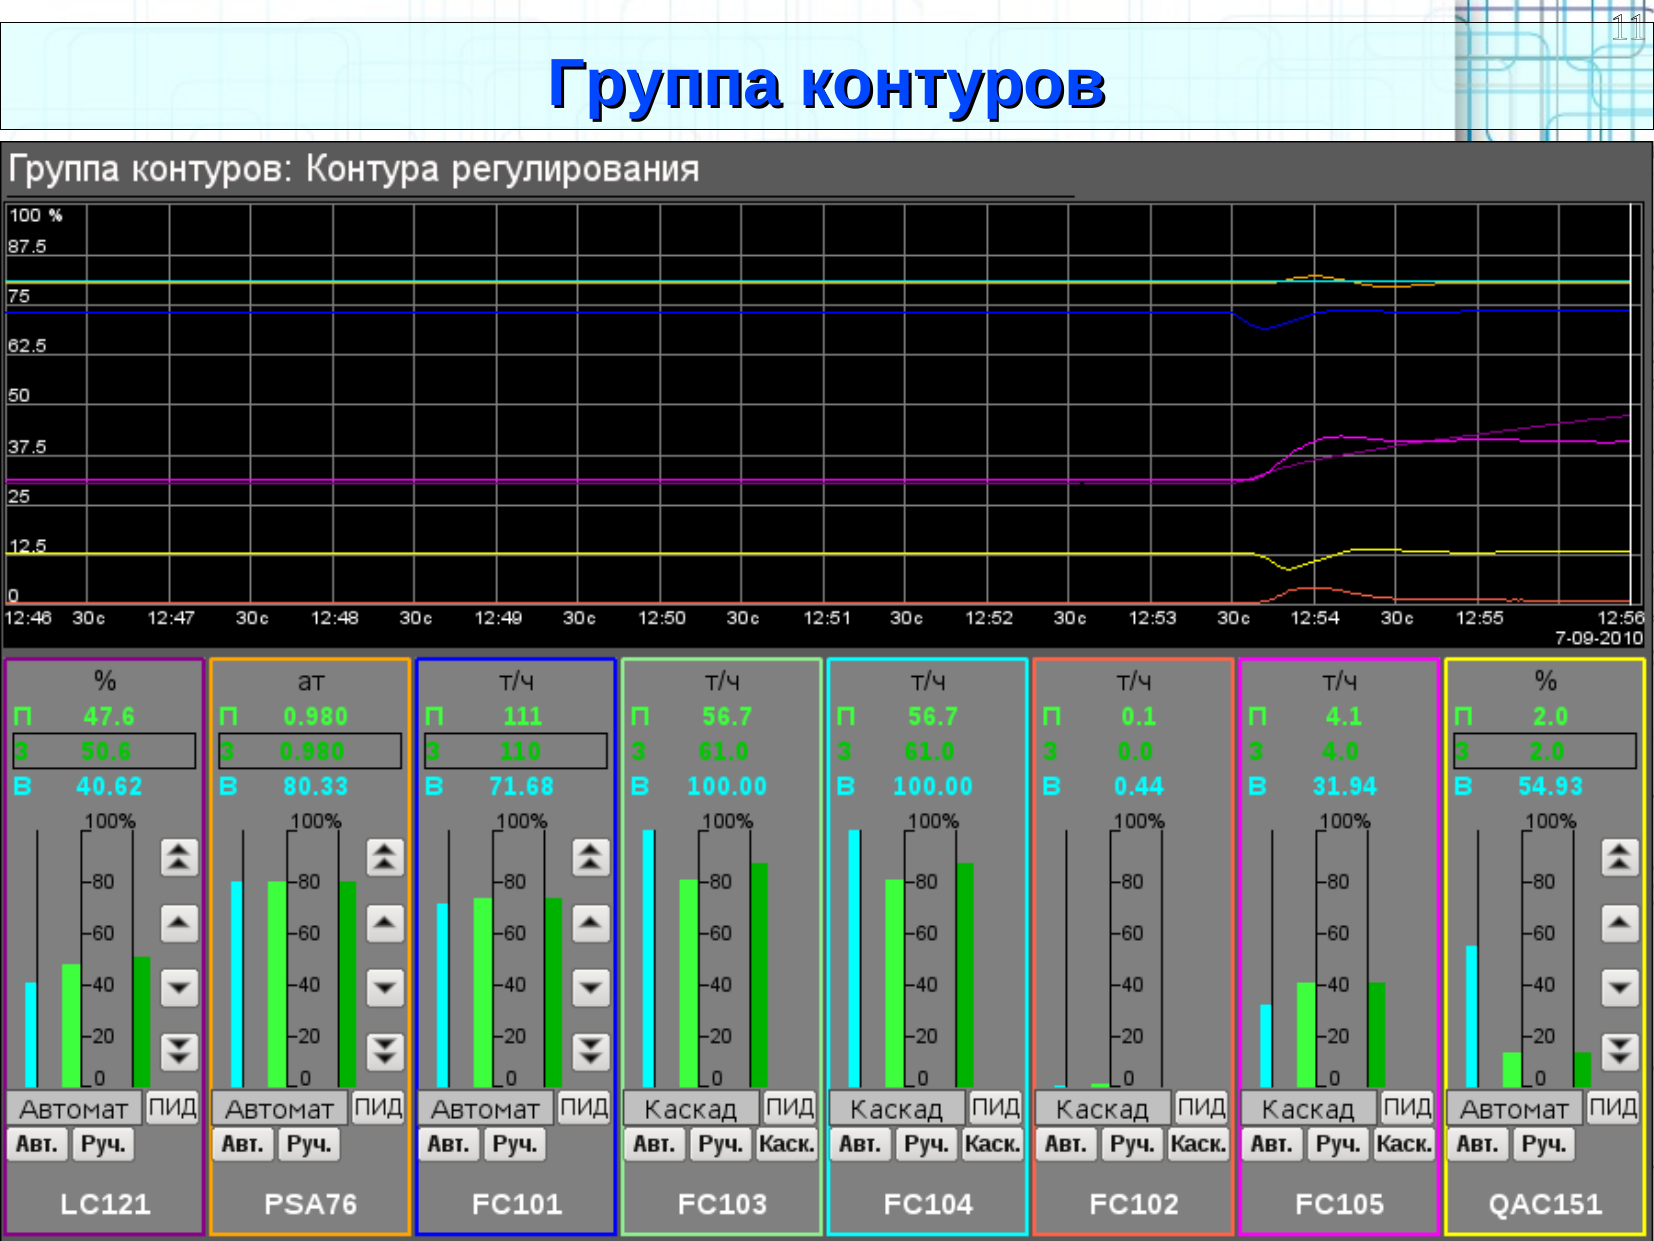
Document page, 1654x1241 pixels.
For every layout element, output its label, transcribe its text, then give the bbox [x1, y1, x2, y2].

title Группа контуров [0, 22, 1654, 130]
picture [0, 0, 1654, 22]
picture [0, 130, 1654, 1241]
